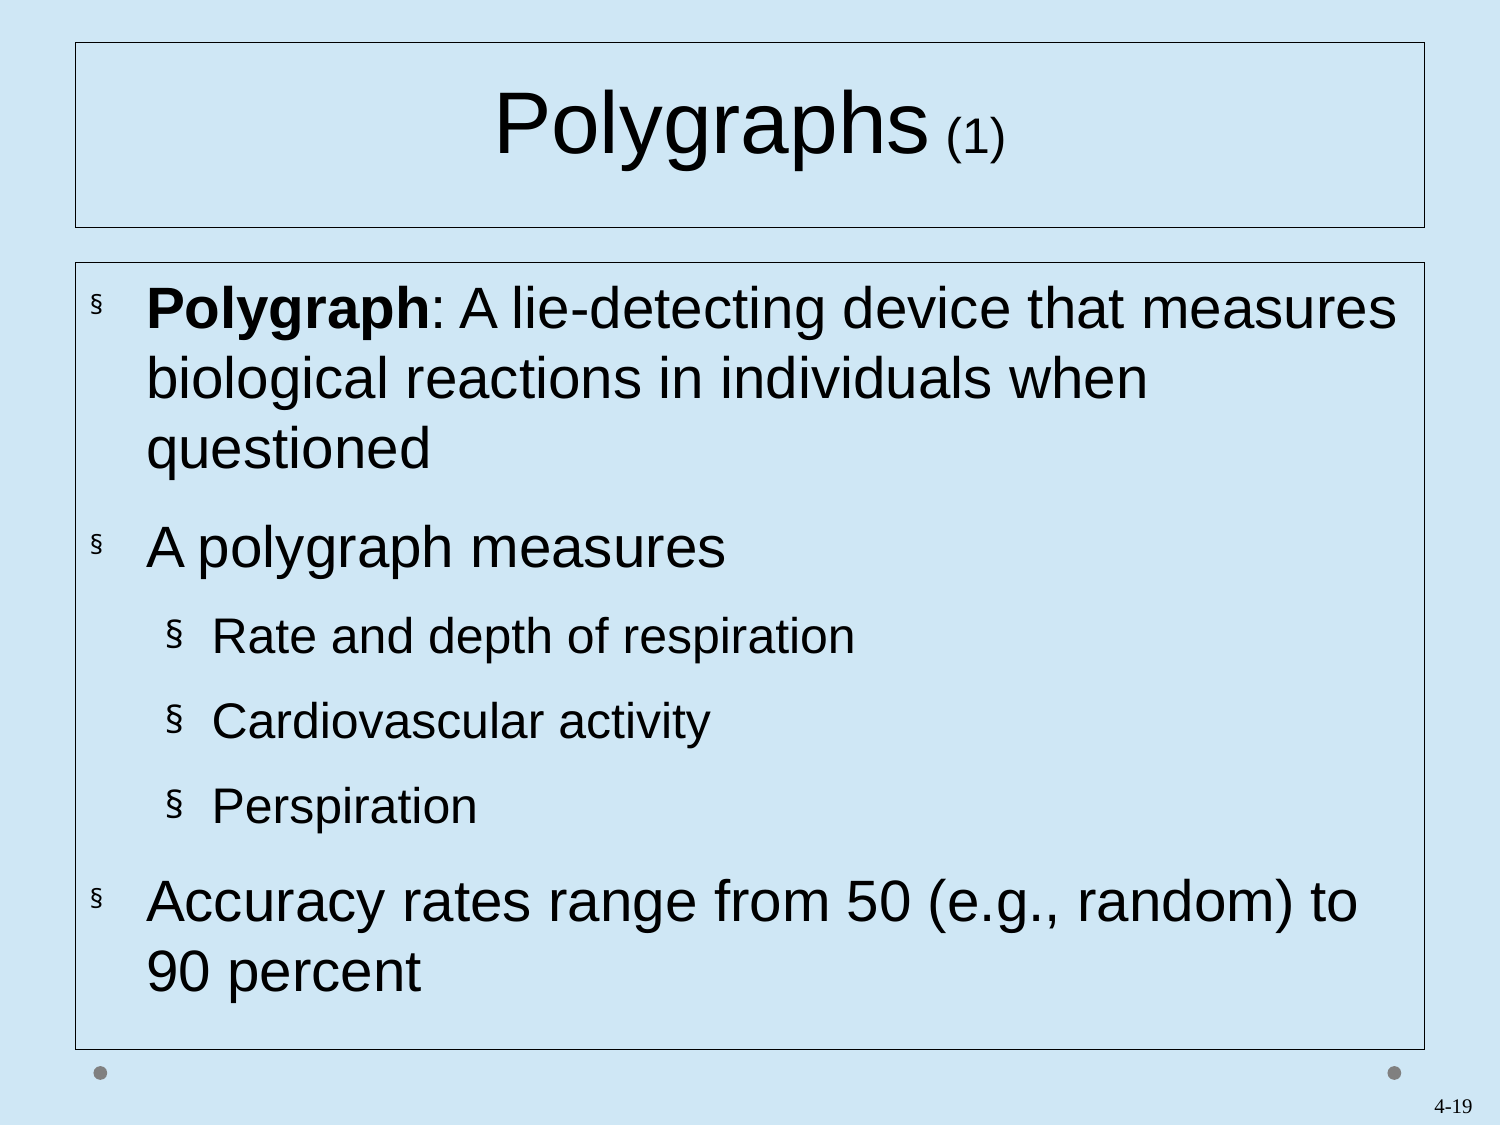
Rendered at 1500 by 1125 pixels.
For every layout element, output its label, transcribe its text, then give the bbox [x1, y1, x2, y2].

list Polygraph: A lie-detecting device that measures biological reactions in individuals when questioned A polygraph measures Rate and depth of respiration Cardiovascular activity Perspiration Accuracy rates range from 50 (e.g., random) to 90 percent [75, 262, 1425, 1050]
title Polygraphs (1) [75, 42, 1425, 228]
